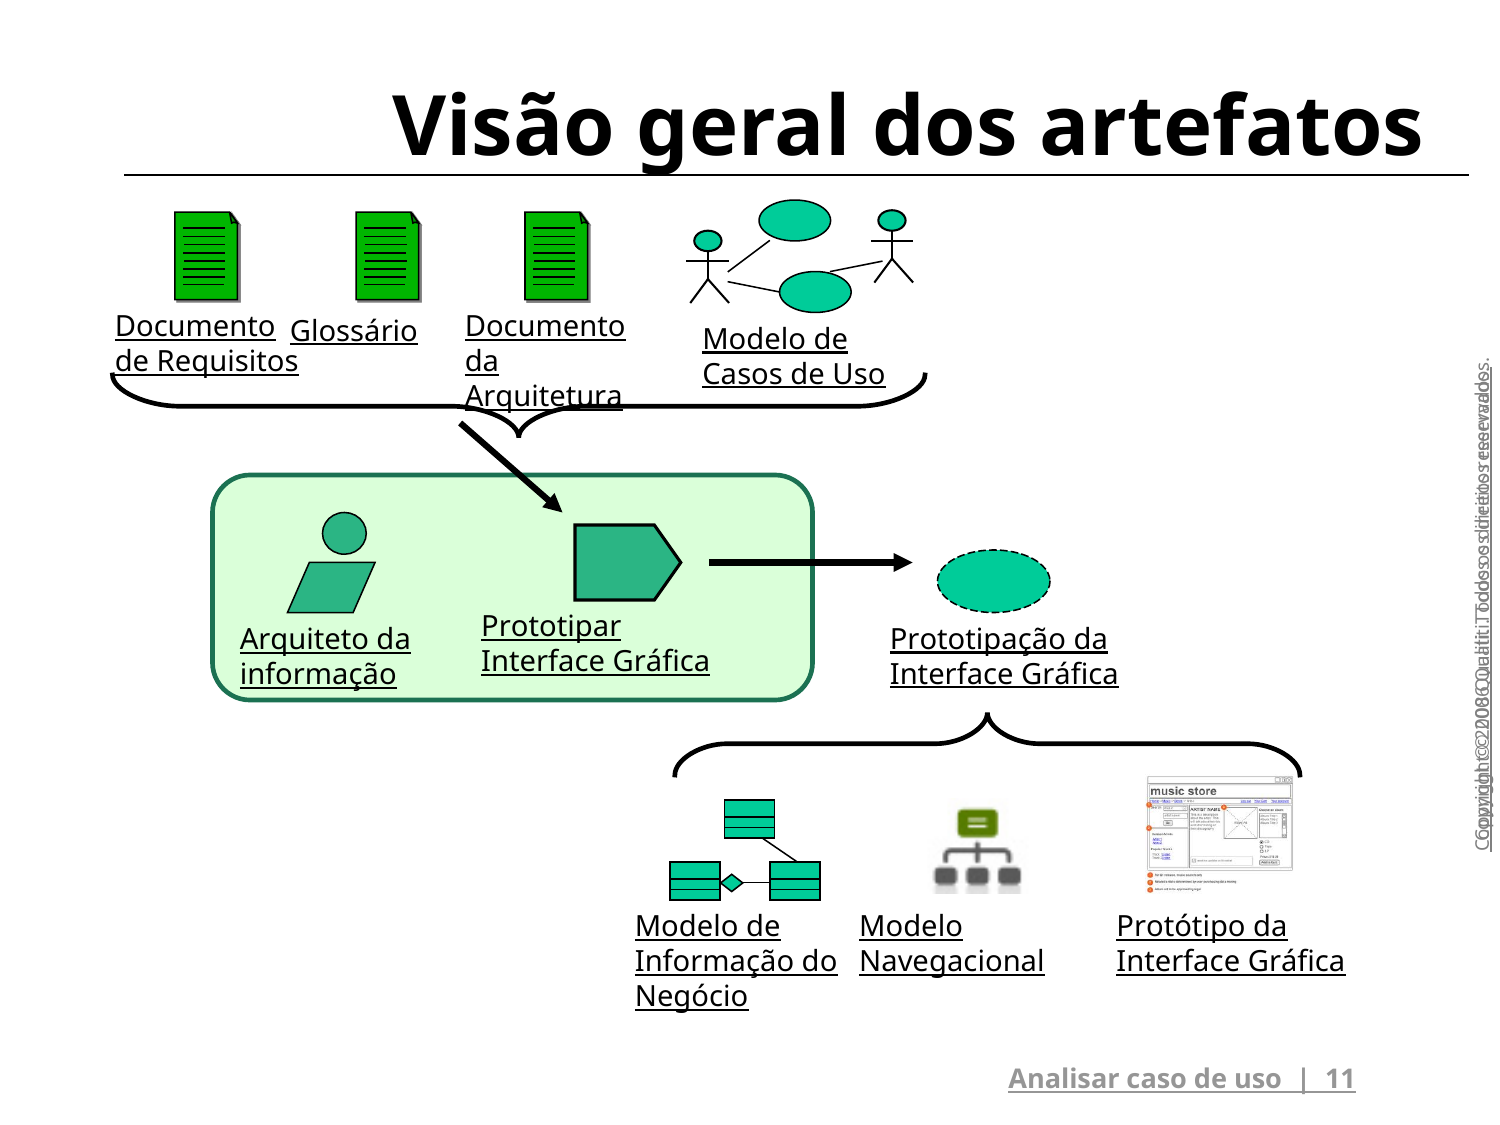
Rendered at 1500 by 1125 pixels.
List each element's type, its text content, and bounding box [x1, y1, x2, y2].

text_box [356, 212, 419, 300]
title Visão geral dos artefatos [212, 0, 1441, 180]
text_box [174, 212, 238, 300]
text_box Glossário [328, 304, 450, 355]
text_box Prototipar Interface Gráfica [466, 599, 762, 686]
picture [921, 798, 1034, 894]
text_box Documento da Arquitetura [538, 409, 678, 421]
text_box Modelo de Informação do Negócio [620, 900, 883, 1021]
text_box Documento da Arquitetura [495, 411, 543, 421]
text_box Arquiteto da informação [225, 612, 453, 698]
text_box [212, 474, 813, 701]
text_box Prototipação da Interface Gráfica [874, 612, 1138, 698]
text_box Analisar caso de uso | <número> [645, 1054, 1371, 1105]
picture [1145, 774, 1294, 894]
text_box [670, 861, 721, 900]
text_box Modelo Navegacional [844, 899, 1108, 986]
text_box [525, 212, 588, 300]
text_box [769, 861, 794, 882]
text_box Documento da Arquitetura [450, 299, 678, 409]
text_box Modelo de Casos de Uso [687, 312, 916, 398]
text_box Protótipo da Interface Gráfica [1108, 899, 1365, 986]
text_box Documento da Arquitetura [450, 409, 500, 421]
text_box Documento de Requisitos [99, 299, 328, 386]
